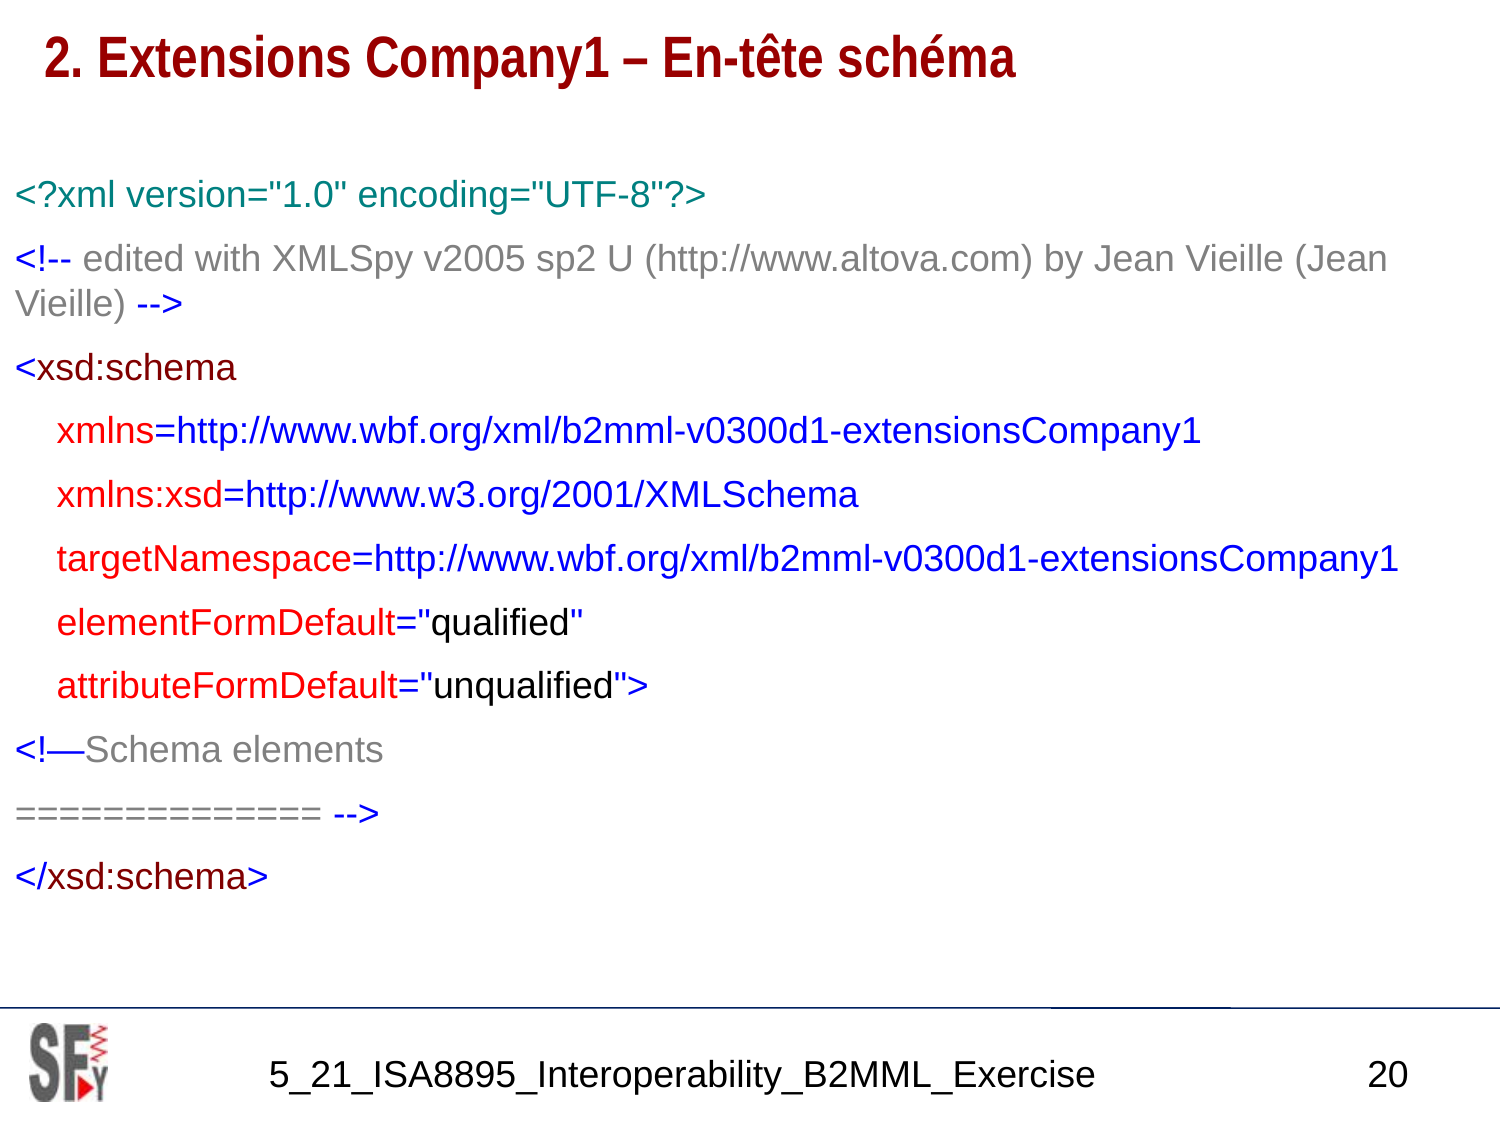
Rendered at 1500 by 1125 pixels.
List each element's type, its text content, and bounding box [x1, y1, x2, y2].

title 2. Extensions Company1 – En-tête schéma [29, 12, 1471, 138]
footer 5_21_ISA8895_Interoperability_B2MML_Exercise [253, 1034, 1336, 1103]
text_box <?xml version="1.0" encoding="UTF-8"?> <!-- edited with XMLSpy v2005 sp2 U (http://www.altova.com) by Jean Vieille (Jean Vieille) --> <xsd:schema xmlns=http://www.wbf.org/xml/b2mml-v0300d1-extensionsCompany1 xmlns:xsd=http://www.w3.org/2001/XMLSchema targetNamespace=http://www.wbf.org/xml/b2mml-v0300d1-extensionsCompany1 elementFormDefault="qualified" attributeFormDefault="unqualified"> <!—Schema elements ============== --> </xsd:schema> [0, 162, 1500, 906]
slide_number <numéro> [1352, 1034, 1490, 1103]
picture [29, 1023, 108, 1102]
